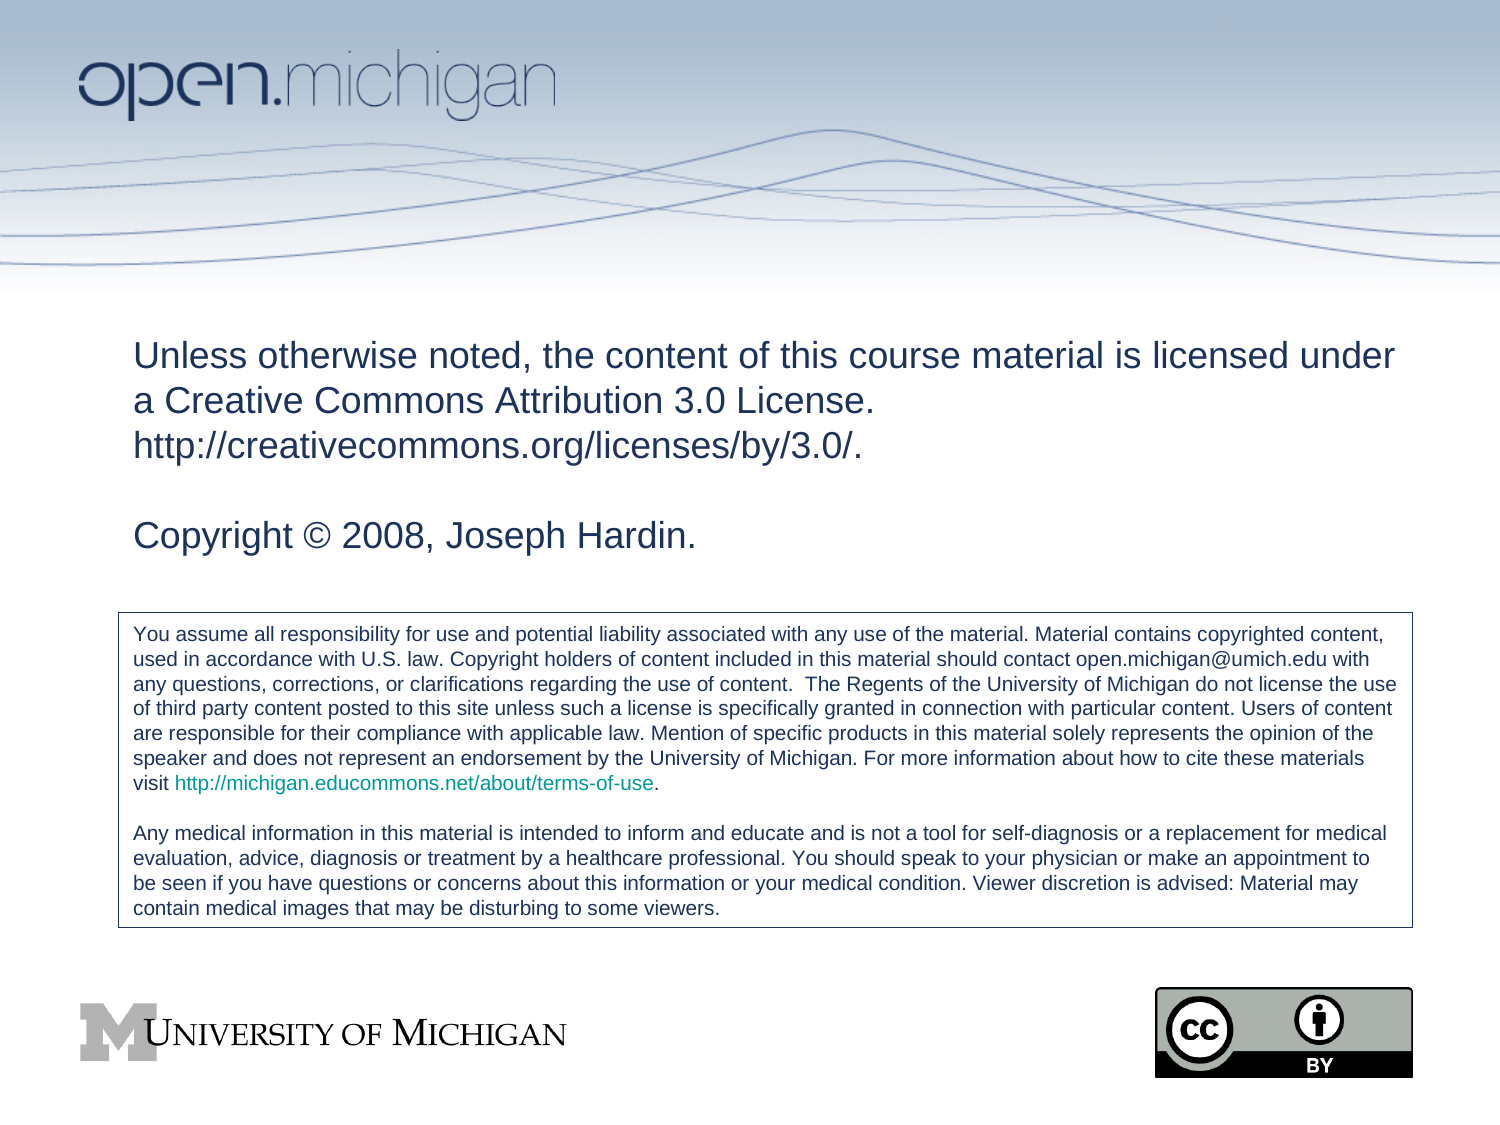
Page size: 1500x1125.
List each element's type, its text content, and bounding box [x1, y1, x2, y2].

text_box Unless otherwise noted, the content of this course material is licensed under a Creative Commons Attribution 3.0 License. http://creativecommons.org/licenses/by/3.0/. Copyright © 2008, Joseph Hardin. [118, 323, 1413, 565]
picture [0, 0, 1500, 293]
text_box You assume all responsibility for use and potential liability associated with any use of the material. Material contains copyrighted content, used in accordance with U.S. law. Copyright holders of content included in this material should contact open.michigan@umich.edu with any questions, corrections, or clarifications regarding the use of content. The Regents of the University of Michigan do not license the use of third party content posted to this site unless such a license is specifically granted in connection with particular content. Users of content are responsible for their compliance with applicable law. Mention of specific products in this material solely represents the opinion of the speaker and does not represent an endorsement by the University of Michigan. For more information about how to cite these materials visit http://michigan.educommons.net/about/terms-of-use. Any medical information in this material is intended to inform and educate and is not a tool for self-diagnosis or a replacement for medical evaluation, advice, diagnosis or treatment by a healthcare professional. You should speak to your physician or make an appointment to be seen if you have questions or concerns about this information or your medical condition. Viewer discretion is advised: Material may contain medical images that may be disturbing to some viewers. [118, 612, 1413, 928]
picture [79, 1002, 567, 1062]
picture [1155, 987, 1413, 1078]
